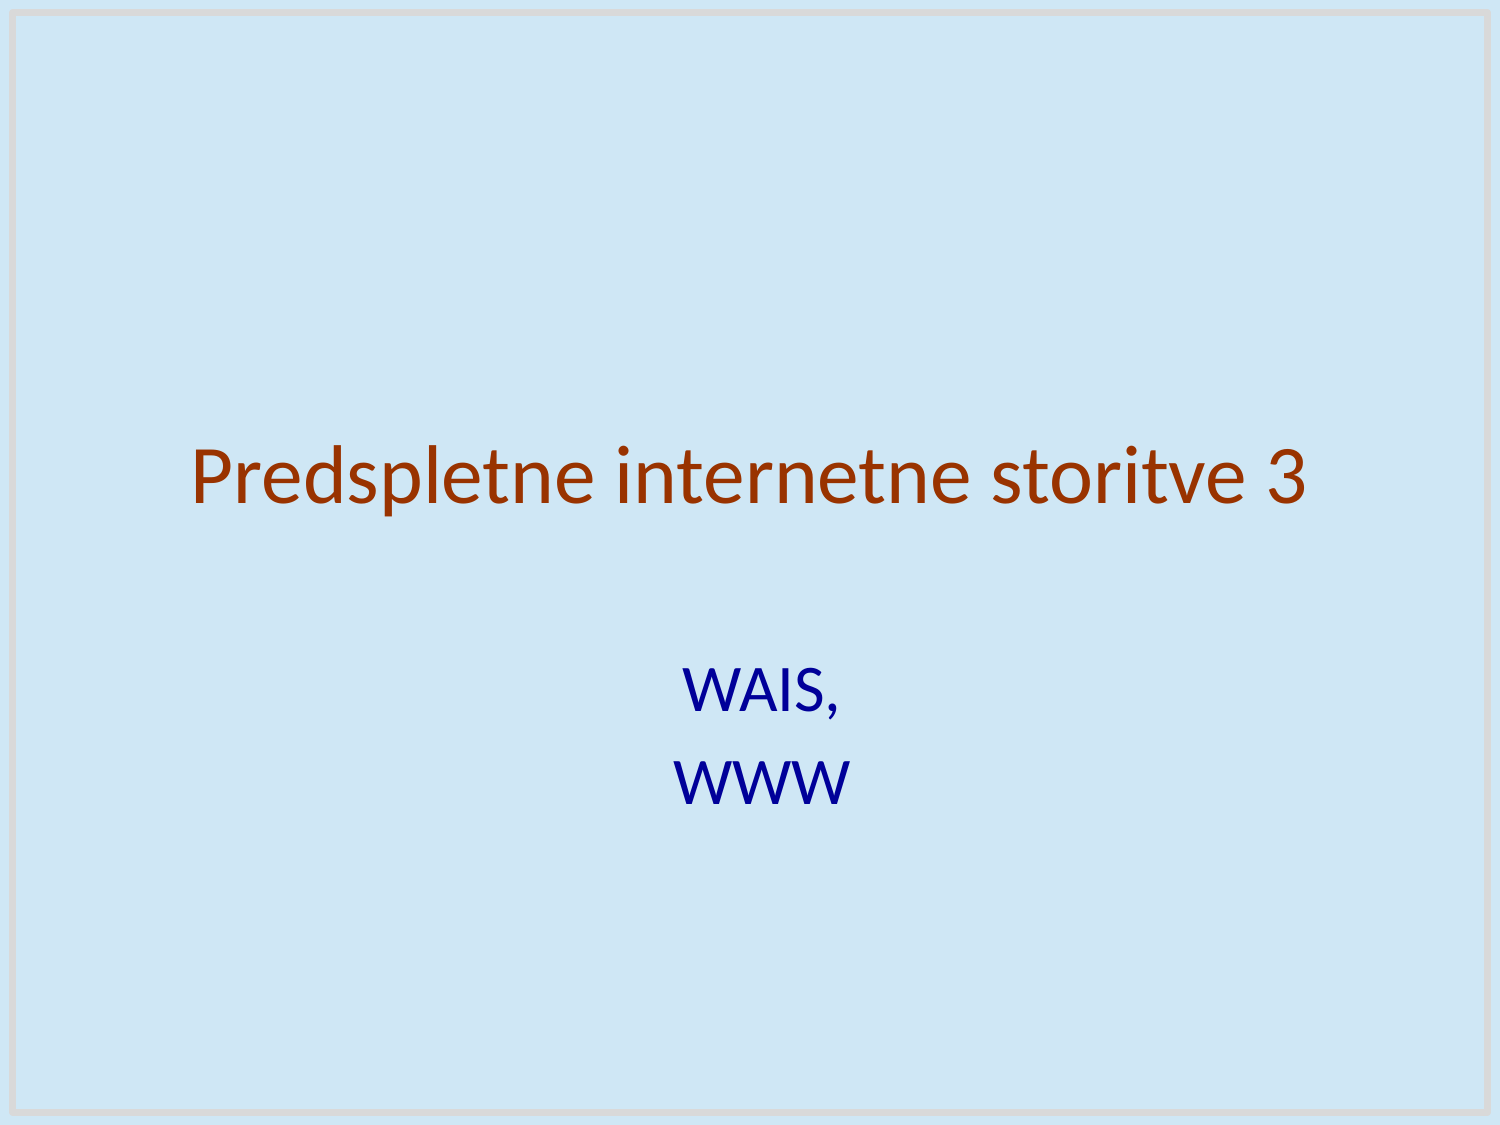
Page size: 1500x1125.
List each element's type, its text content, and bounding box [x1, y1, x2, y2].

subtitle WAIS, WWW [187, 637, 1338, 925]
title Predspletne internetne storitve 3 [112, 349, 1388, 591]
